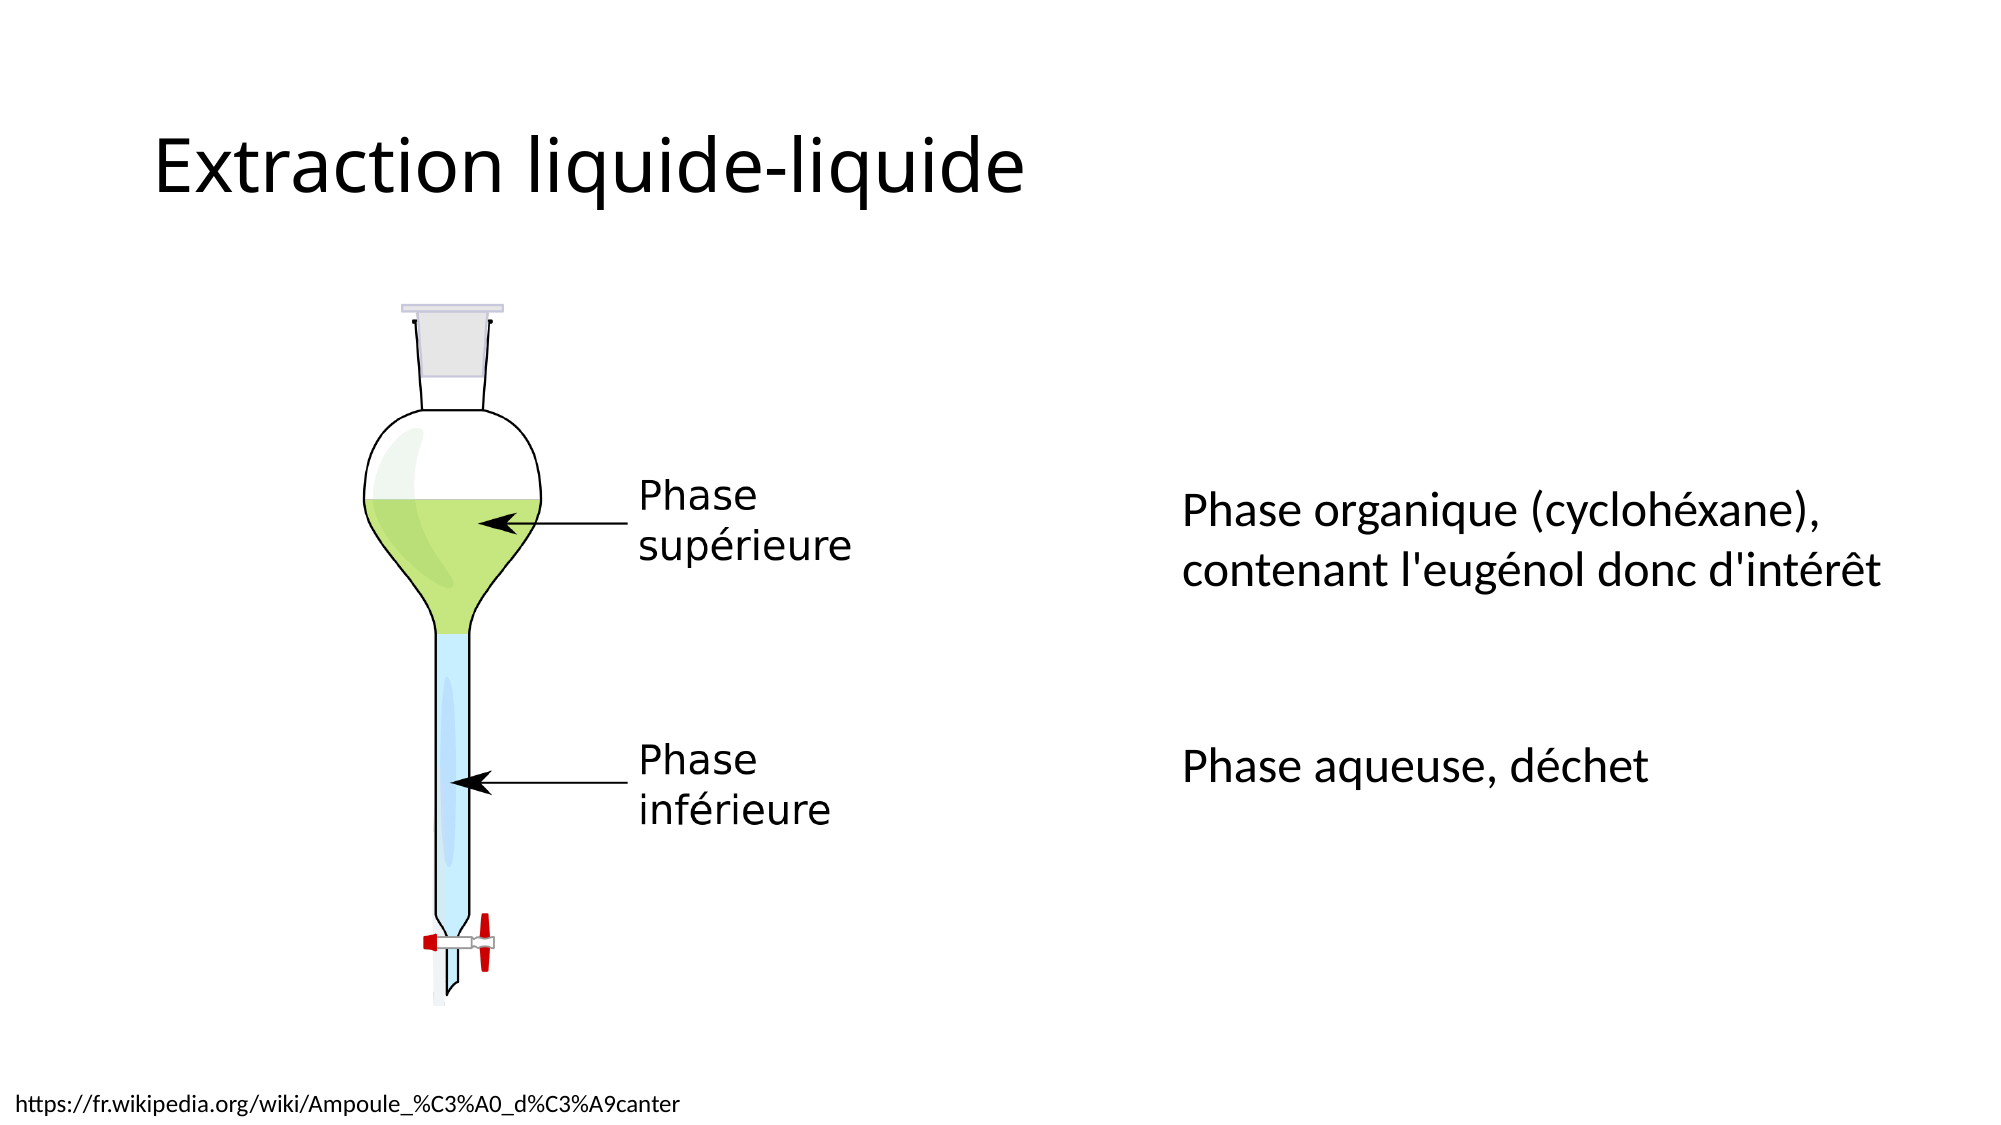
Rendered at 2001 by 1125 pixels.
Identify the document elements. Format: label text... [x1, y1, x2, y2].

picture [336, 291, 858, 1006]
text_box Phase aqueuse, déchet [1167, 725, 1874, 801]
title Extraction liquide-liquide [137, 59, 1863, 278]
text_box Phase organique (cyclohéxane), contenant l'eugénol donc d'intérêt [1167, 468, 1951, 606]
text_box https://fr.wikipedia.org/wiki/Ampoule_%C3%A0_d%C3%A9canter [0, 1079, 1194, 1125]
